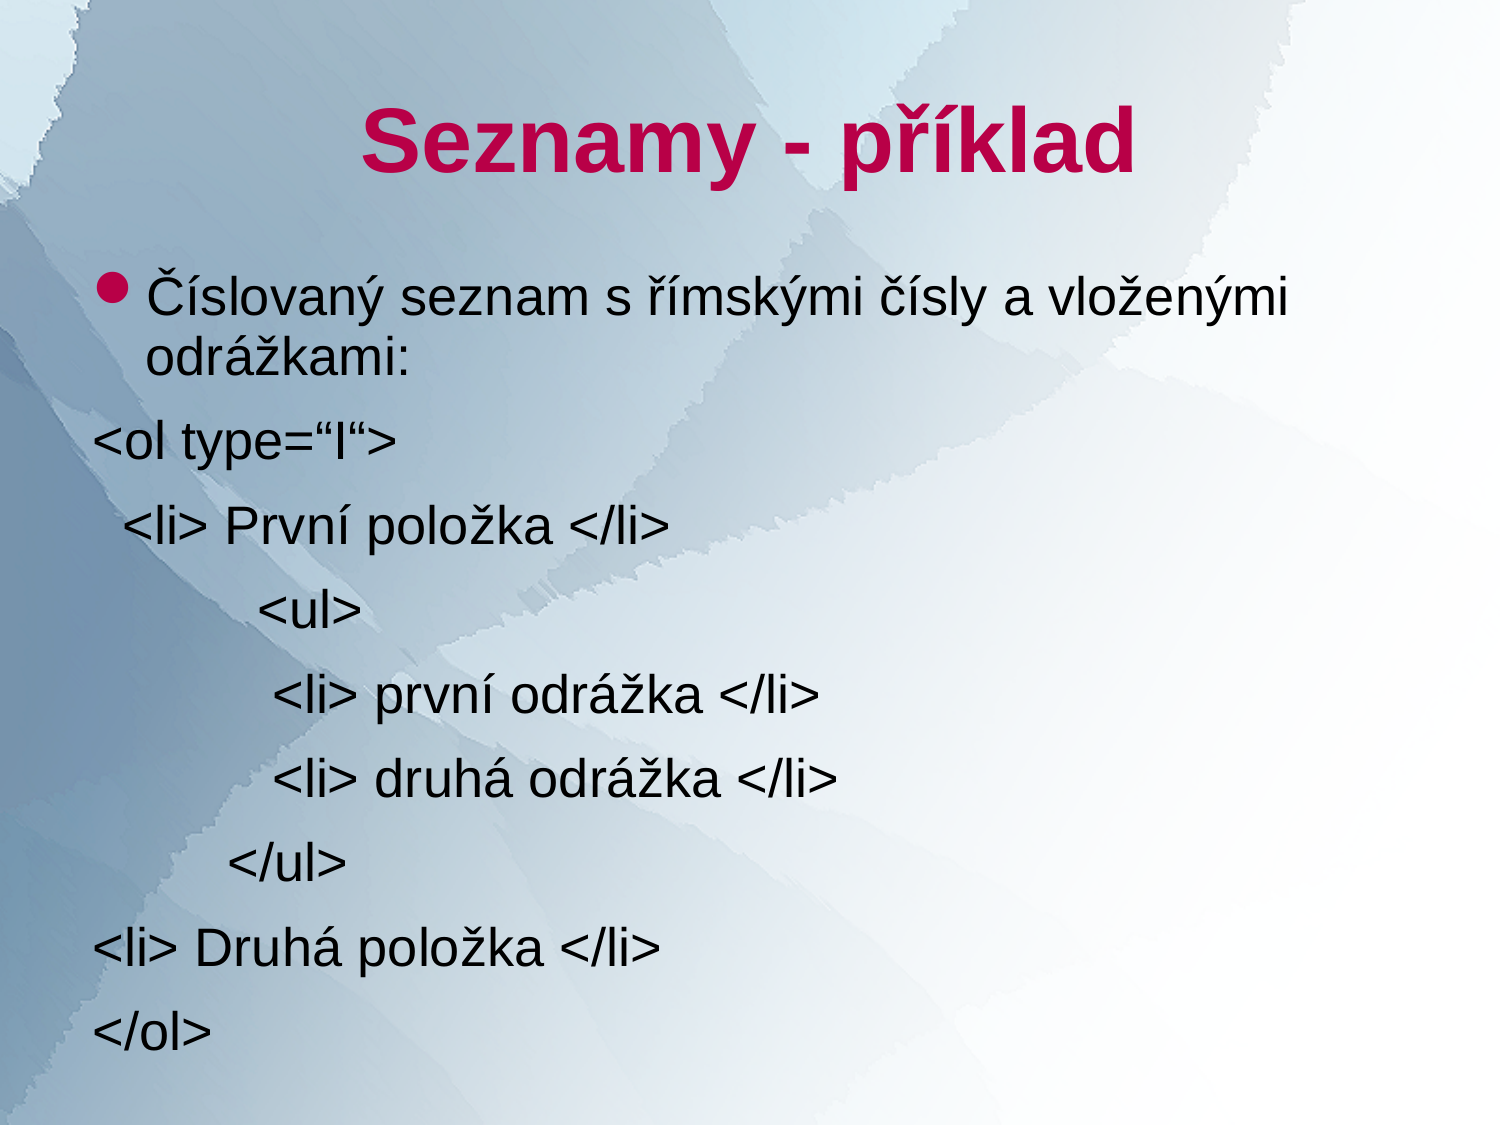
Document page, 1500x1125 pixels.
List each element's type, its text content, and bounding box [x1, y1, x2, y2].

text_box Číslovaný seznam s římskými čísly a vloženými odrážkami: <ol type=“I“> <li> První položka </li> <ul> <li> první odrážka </li> <li> druhá odrážka </li> </ul> <li> Druhá položka </li> </ol> [75, 263, 1426, 1125]
picture [0, 0, 1500, 1125]
text_box Seznamy - příklad [75, 52, 1426, 226]
